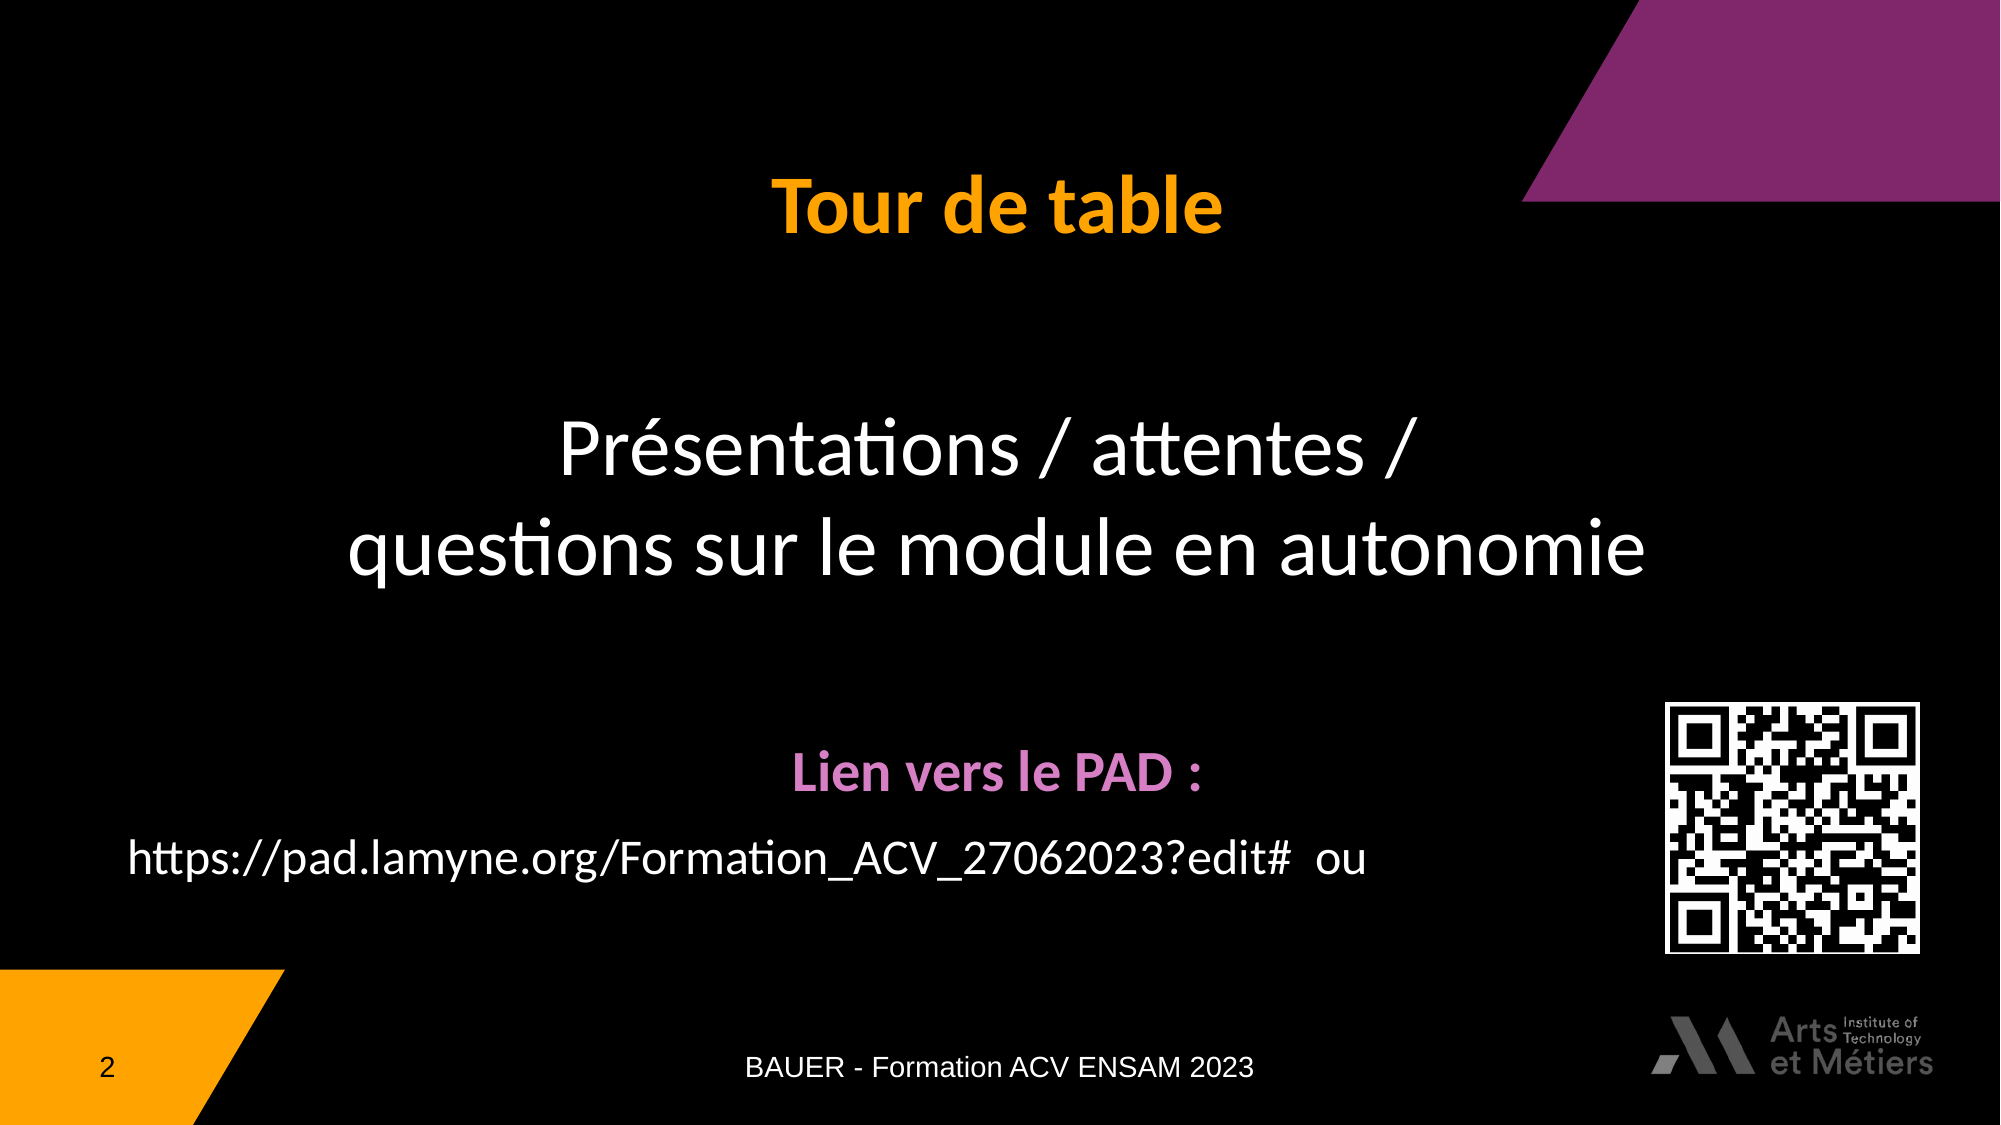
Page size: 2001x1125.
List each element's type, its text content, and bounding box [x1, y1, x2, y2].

picture [1665, 702, 1920, 954]
list Tour de table Présentations / attentes / questions sur le module en autonomie Lien vers le PAD : https://pad.lamyne.org/Formation_ACV_27062023?edit# ou [112, 162, 1884, 873]
picture [1631, 997, 1952, 1093]
